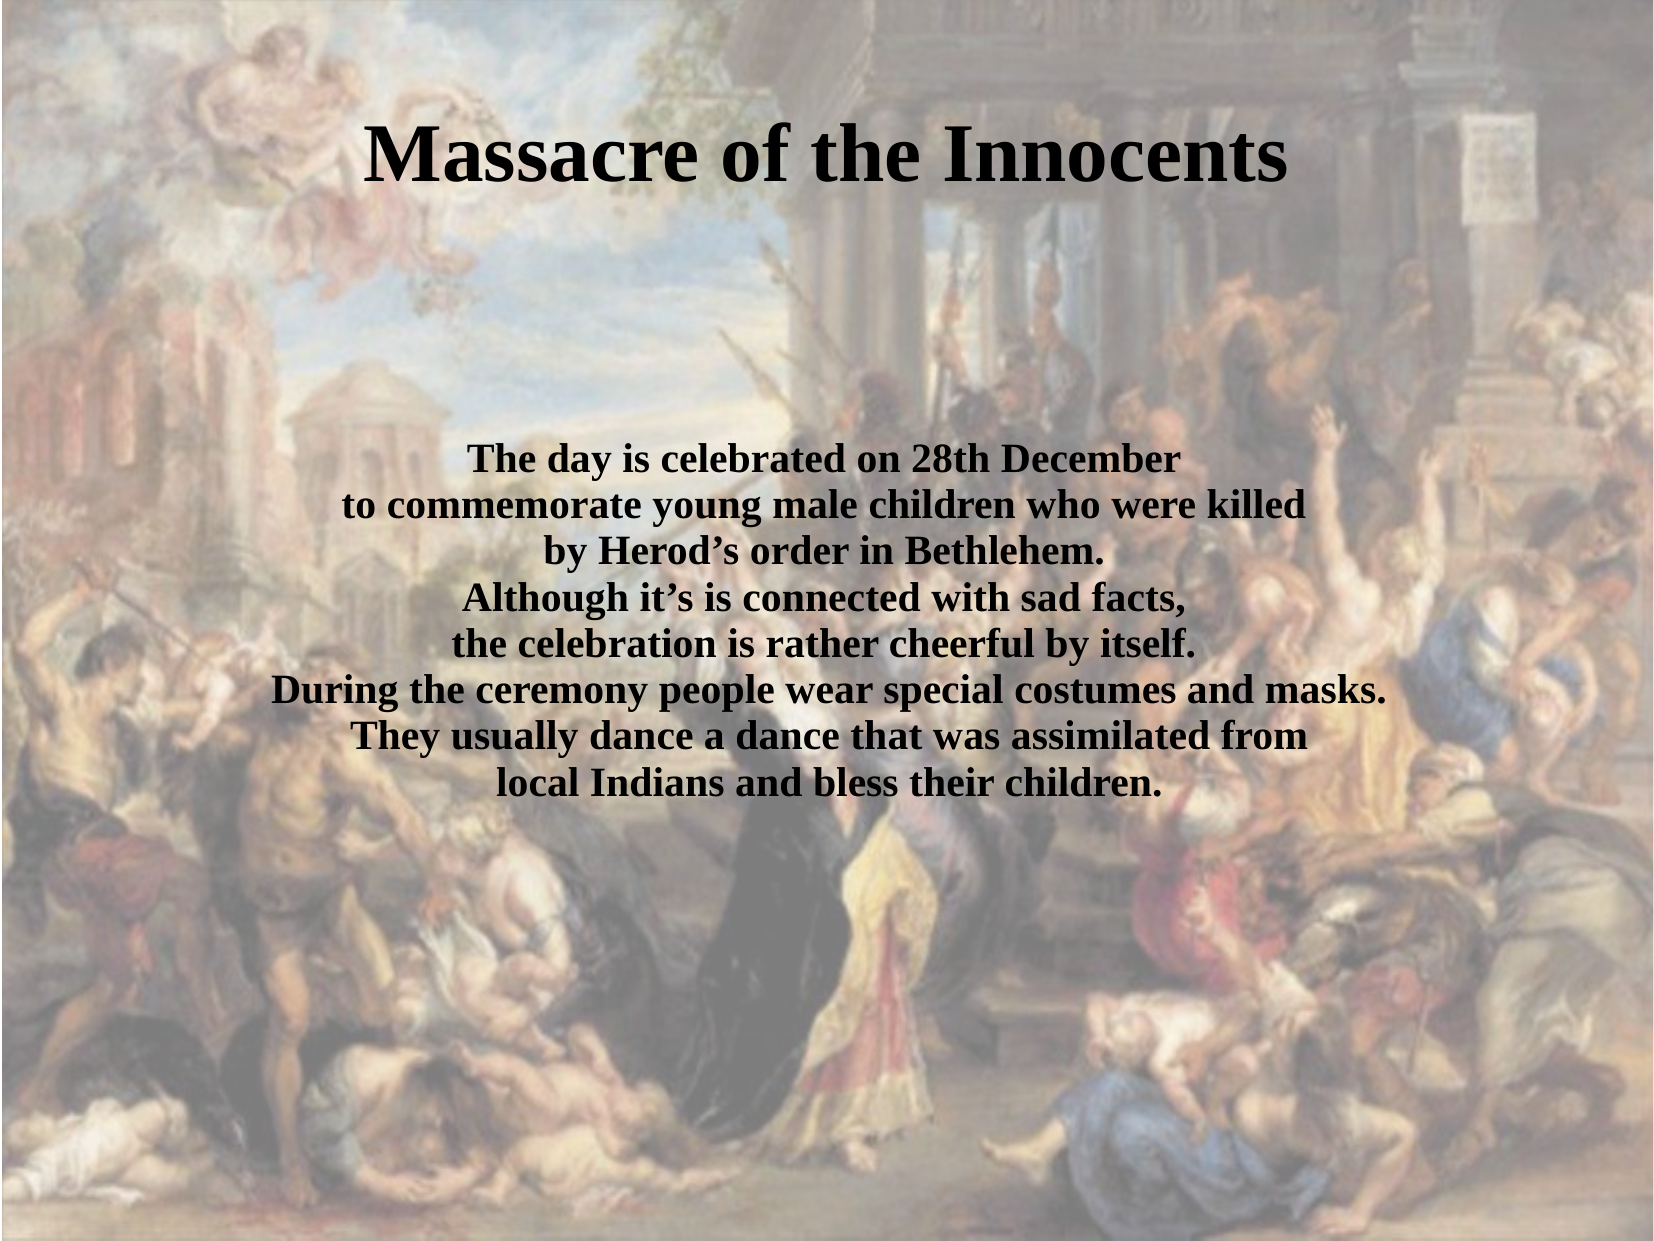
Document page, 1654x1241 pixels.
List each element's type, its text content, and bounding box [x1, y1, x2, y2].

picture [2, 0, 1654, 1241]
title Massacre of the Innocents [82, 49, 1571, 257]
